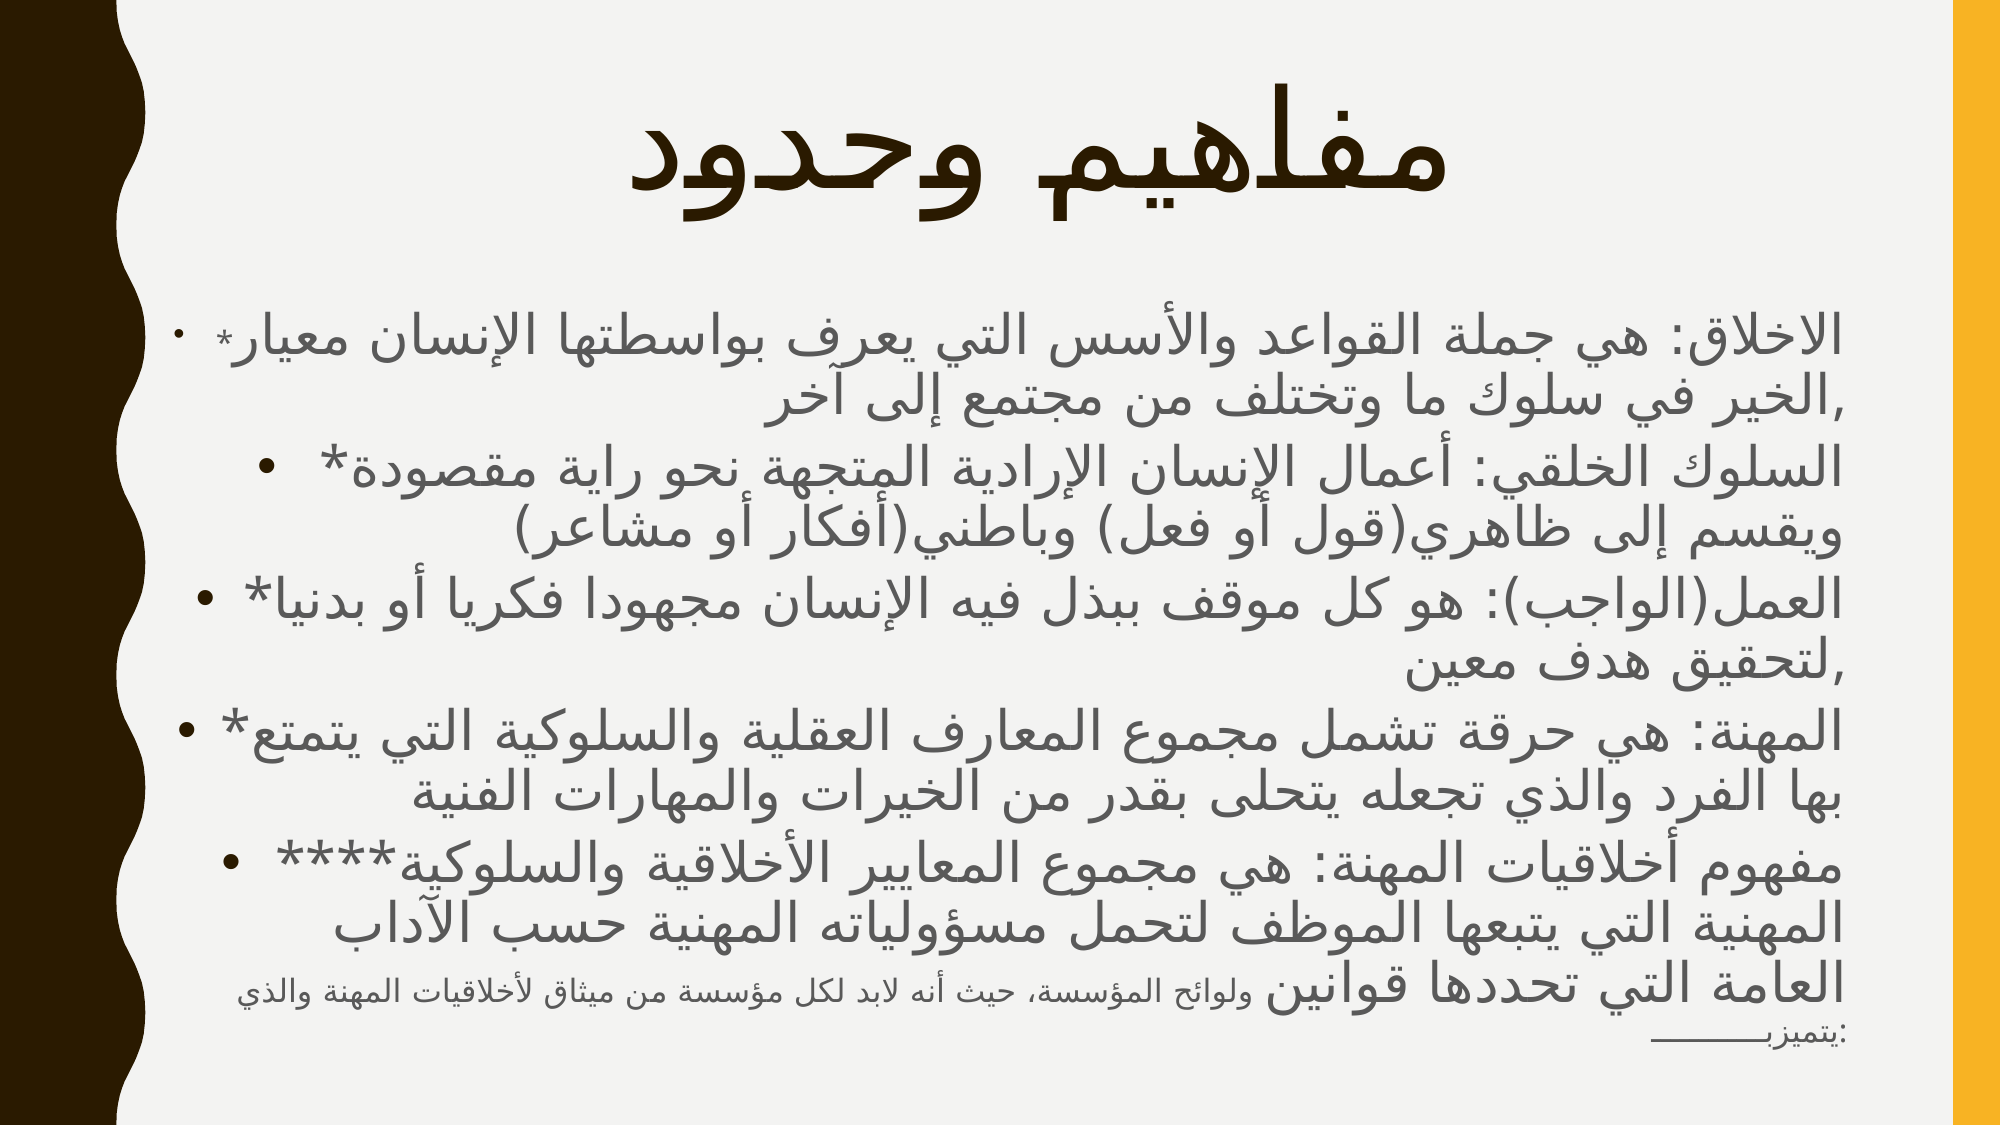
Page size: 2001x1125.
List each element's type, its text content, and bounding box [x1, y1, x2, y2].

list *الاخلاق: هي جملة القواعد والأسس التي يعرف بواسطتها الإنسان معيار الخير في سلوك ما وتختلف من مجتمع إلى آخر, *السلوك الخلقي: أعمال الإنسان الإرادية المتجهة نحو راية مقصودة ويقسم إلى ظاهري(قول أو فعل) وباطني(أفكار أو مشاعر) *العمل(الواجب): هو كل موقف ببذل فيه الإنسان مجهودا فكريا أو بدنيا لتحقيق هدف معين, *المهنة: هي حرقة تشمل مجموع المعارف العقلية والسلوكية التي يتمتع بها الفرد والذي تجعله يتحلى بقدر من الخيرات والمهارات الفنية ****مفهوم أخلاقيات المهنة: هي مجموع المعايير الأخلاقية والسلوكية المهنية التي يتبعها الموظف لتحمل مسؤولياته المهنية حسب الآداب العامة التي تحددها قوانين ولوائح المؤسسة، حيث أنه لابد لكل مؤسسة من ميثاق لأخلاقيات المهنة والذي يتميزبــــــــــــ: [137, 299, 1863, 1066]
title مفاهيم وحدود [205, 62, 1876, 308]
